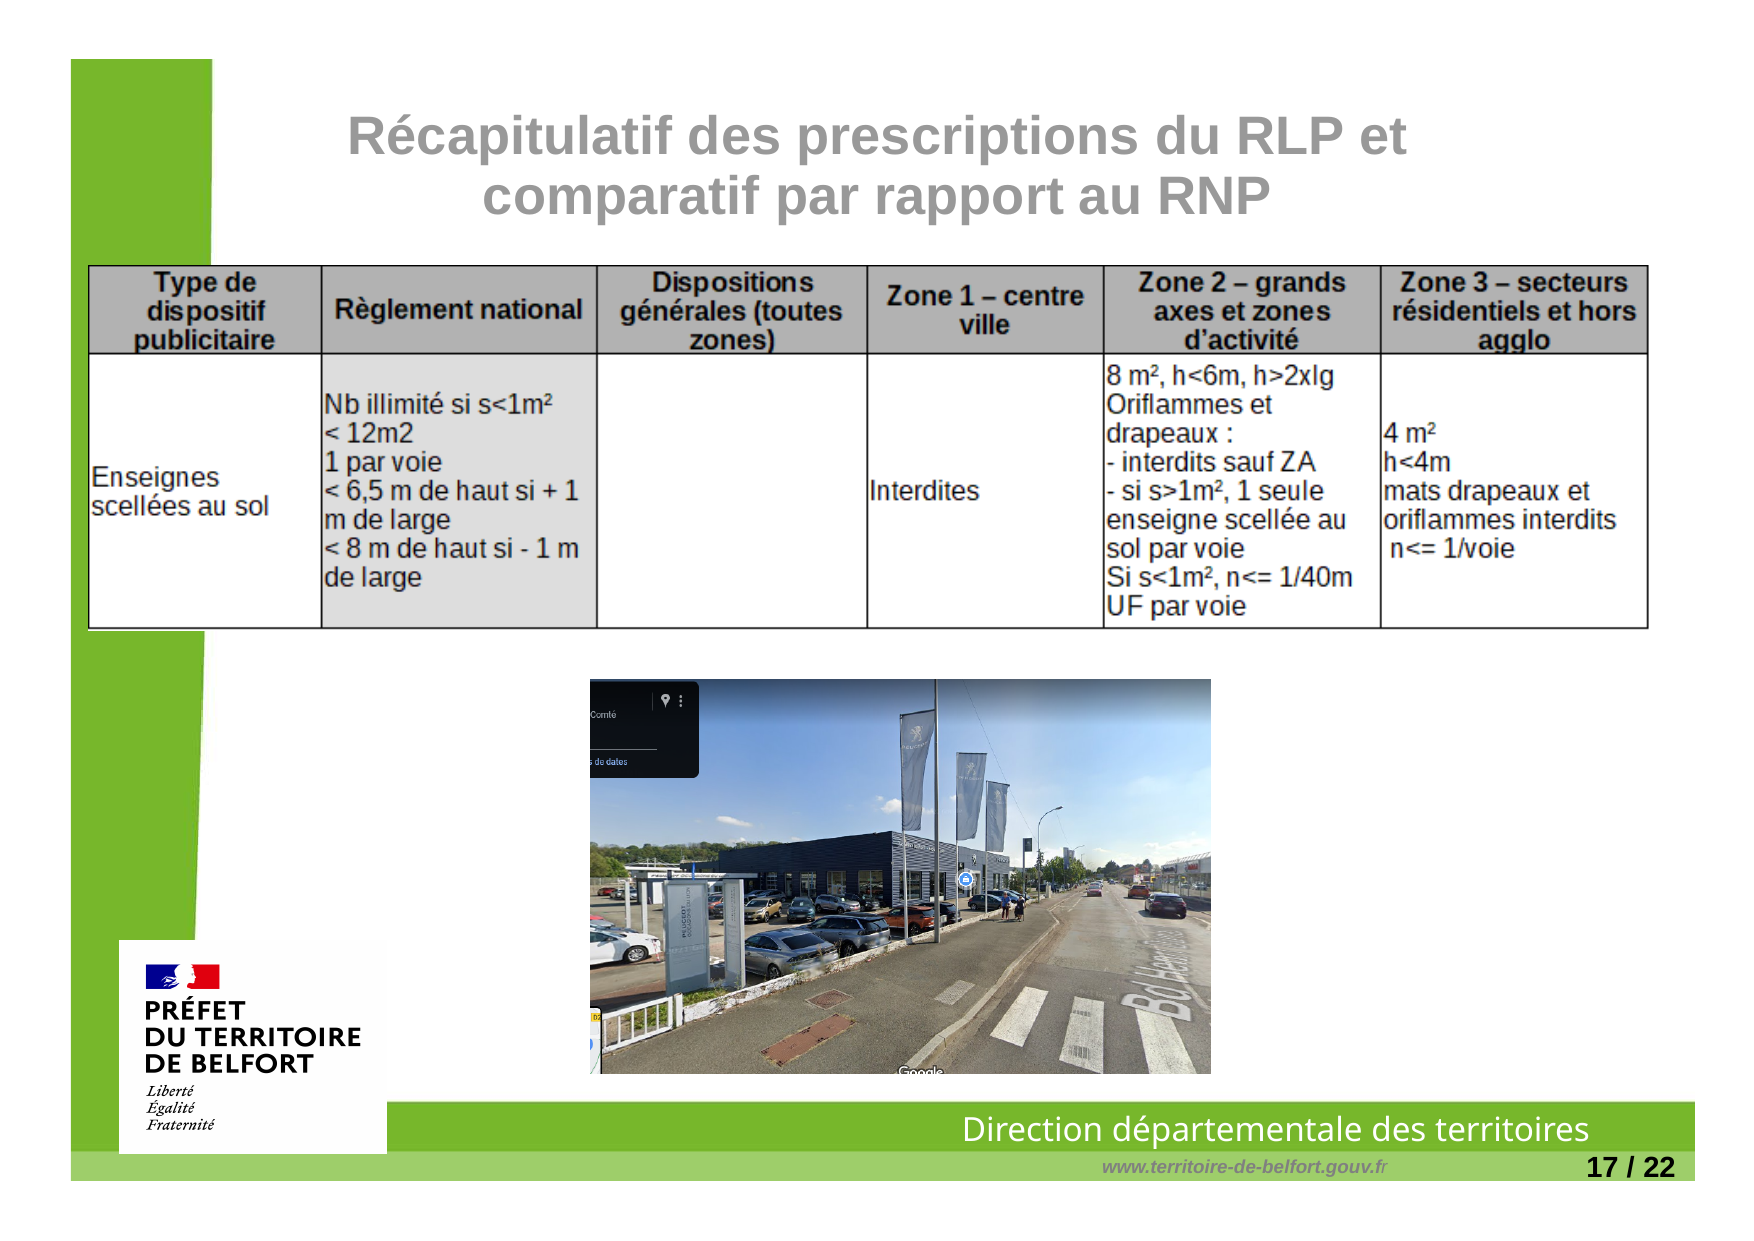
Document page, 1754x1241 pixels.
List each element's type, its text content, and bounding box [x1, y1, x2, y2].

picture [70, 59, 1695, 1181]
title Récapitulatif des prescriptions du RLP et comparatif par rapport au RNP [141, 72, 1615, 260]
